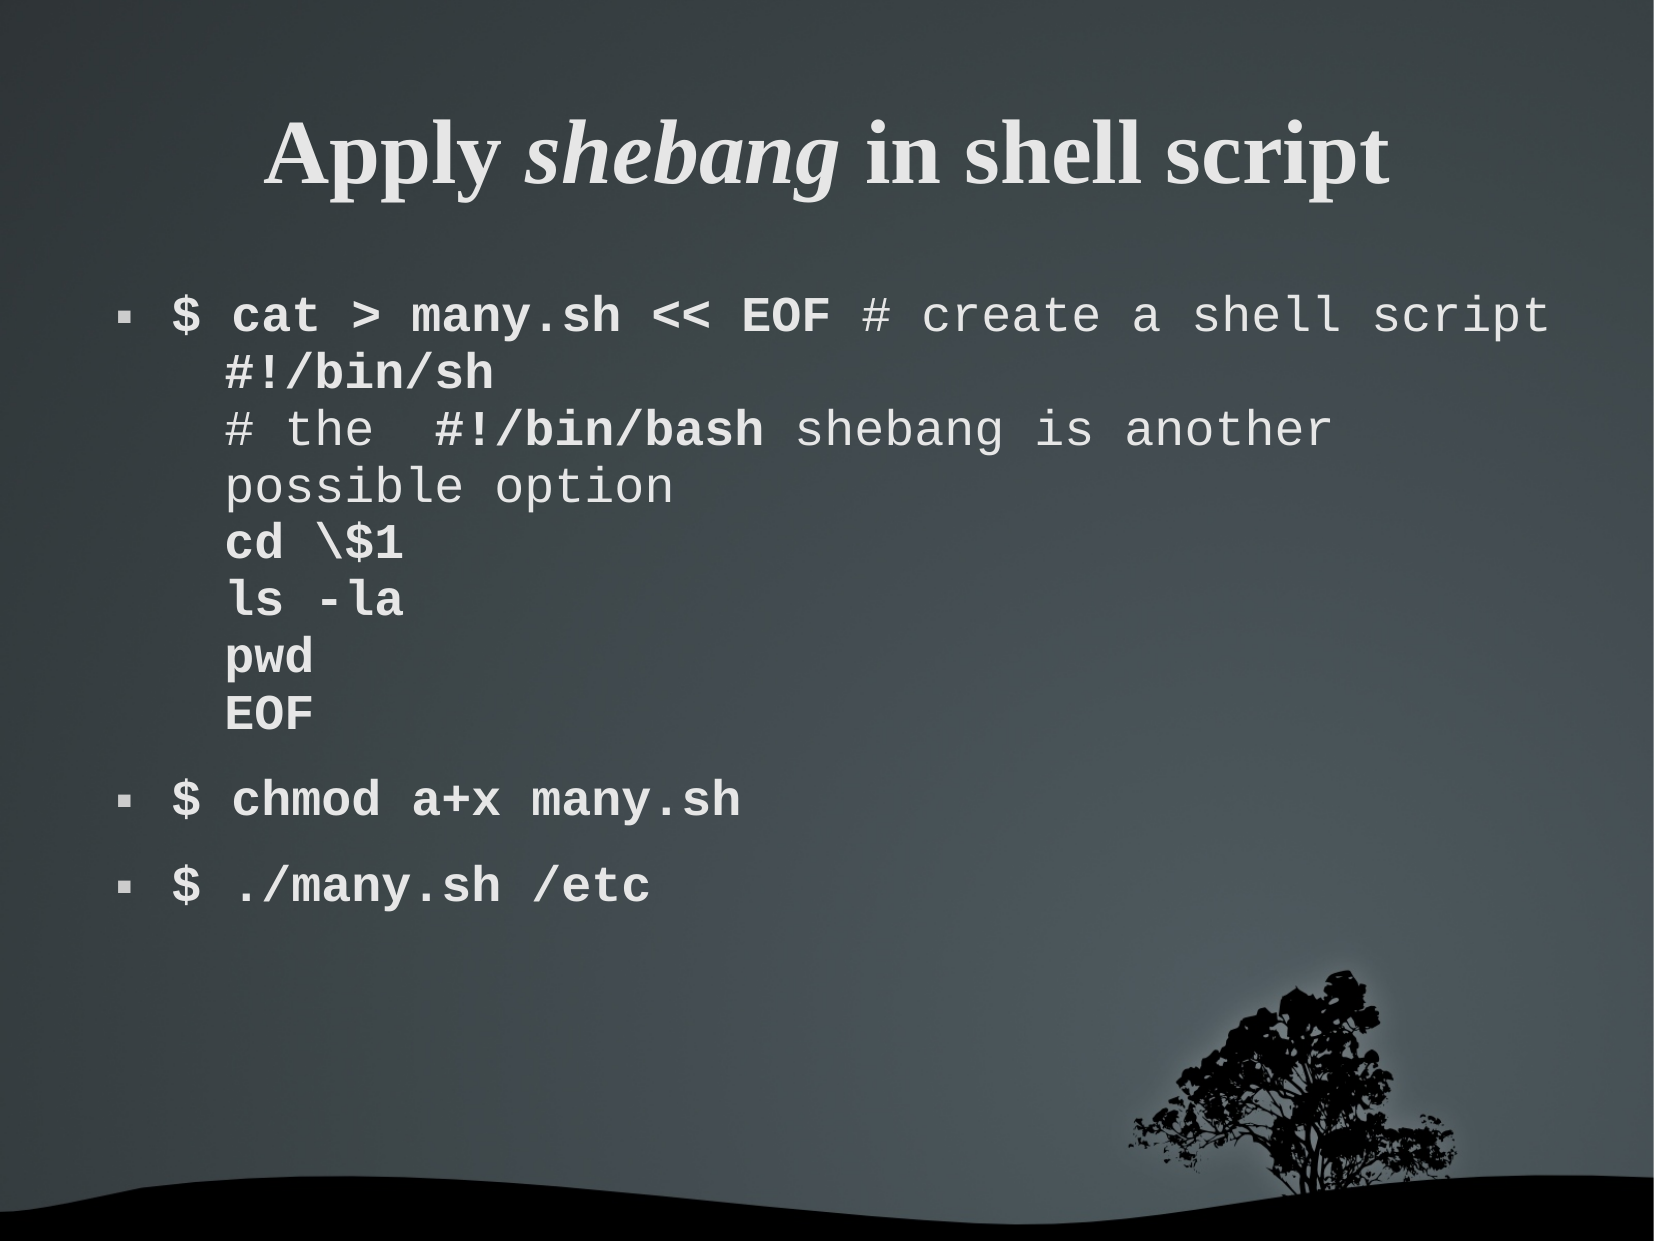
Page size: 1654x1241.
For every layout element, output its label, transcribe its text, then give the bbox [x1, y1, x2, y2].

picture [0, 0, 1654, 1241]
list $ cat > many.sh << EOF # create a shell script #!/bin/sh # the #!/bin/bash shebang is another possible option cd \$1 ls -la pwd EOF $ chmod a+x many.sh $ ./many.sh /etc [82, 290, 1571, 1109]
title Apply shebang in shell script [82, 33, 1571, 273]
